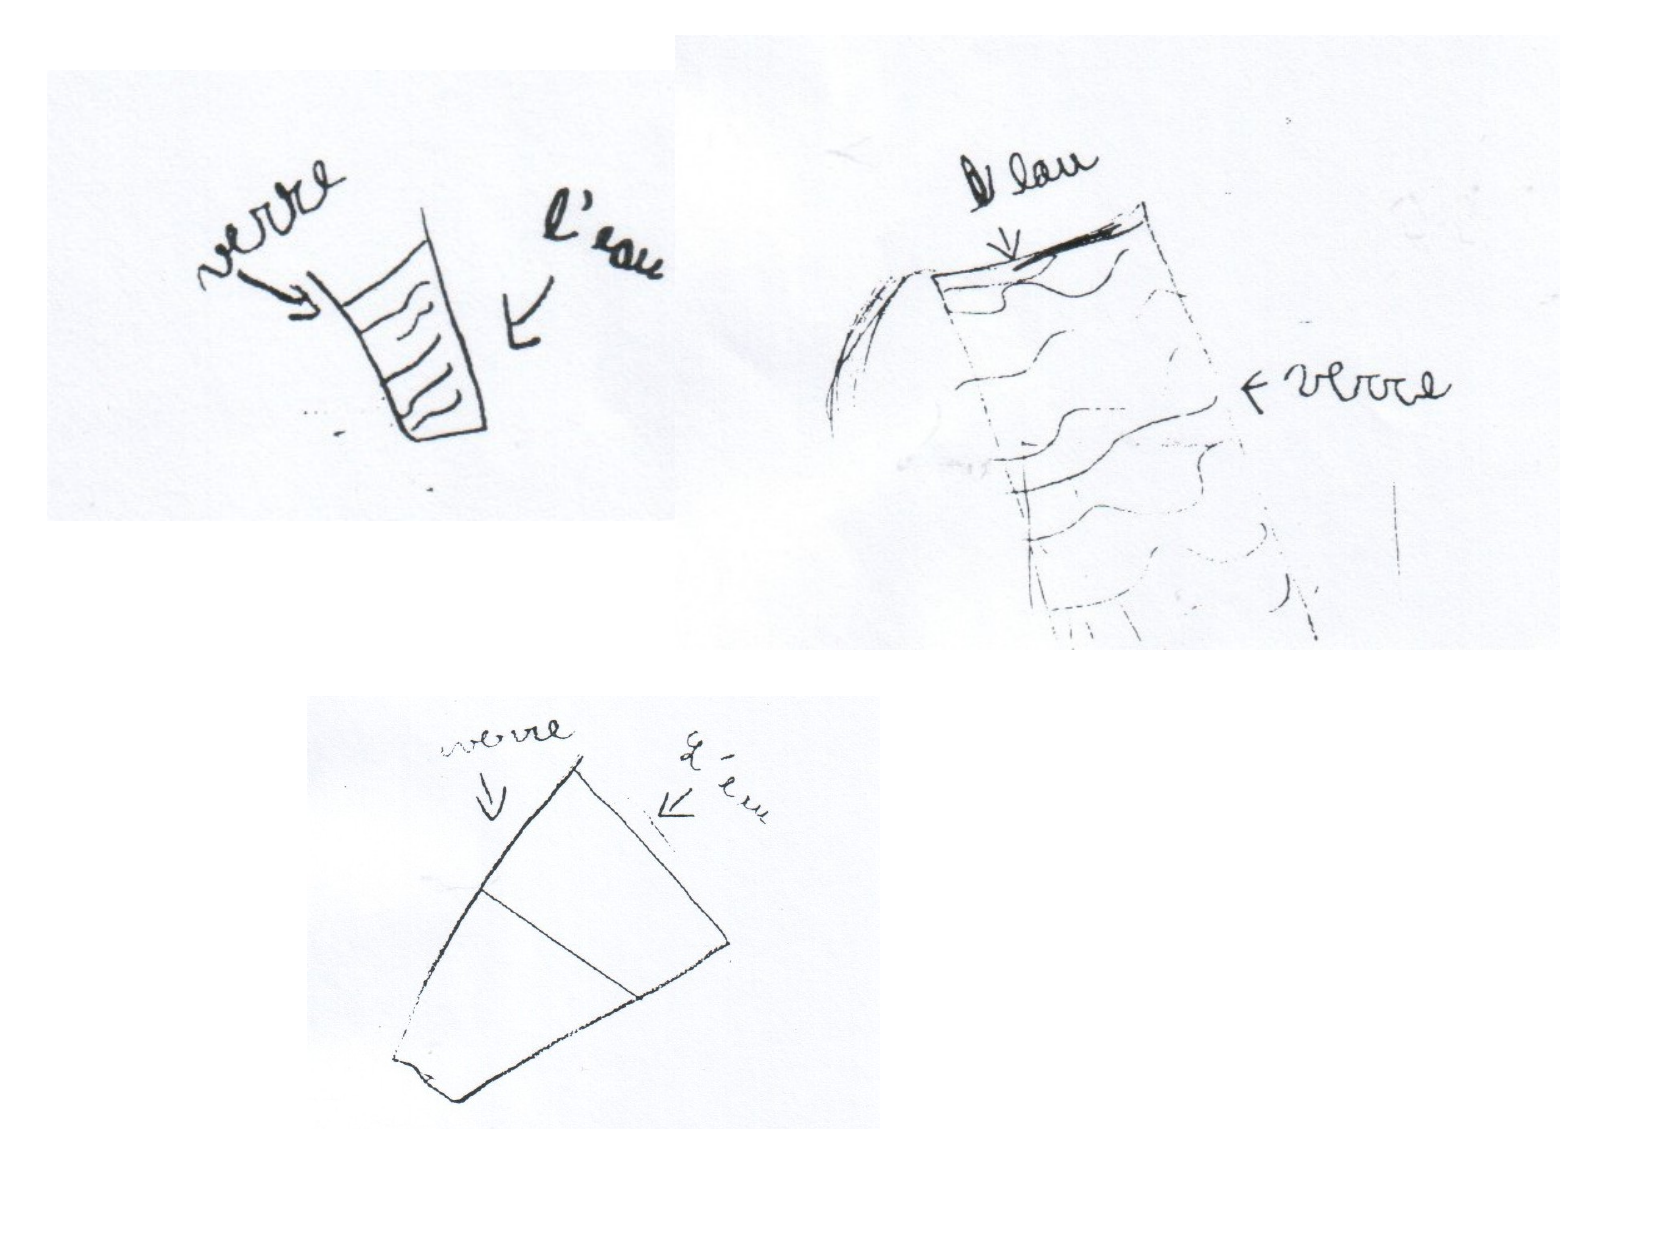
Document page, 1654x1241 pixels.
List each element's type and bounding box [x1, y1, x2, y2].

picture [47, 35, 1560, 650]
picture [307, 696, 880, 1129]
